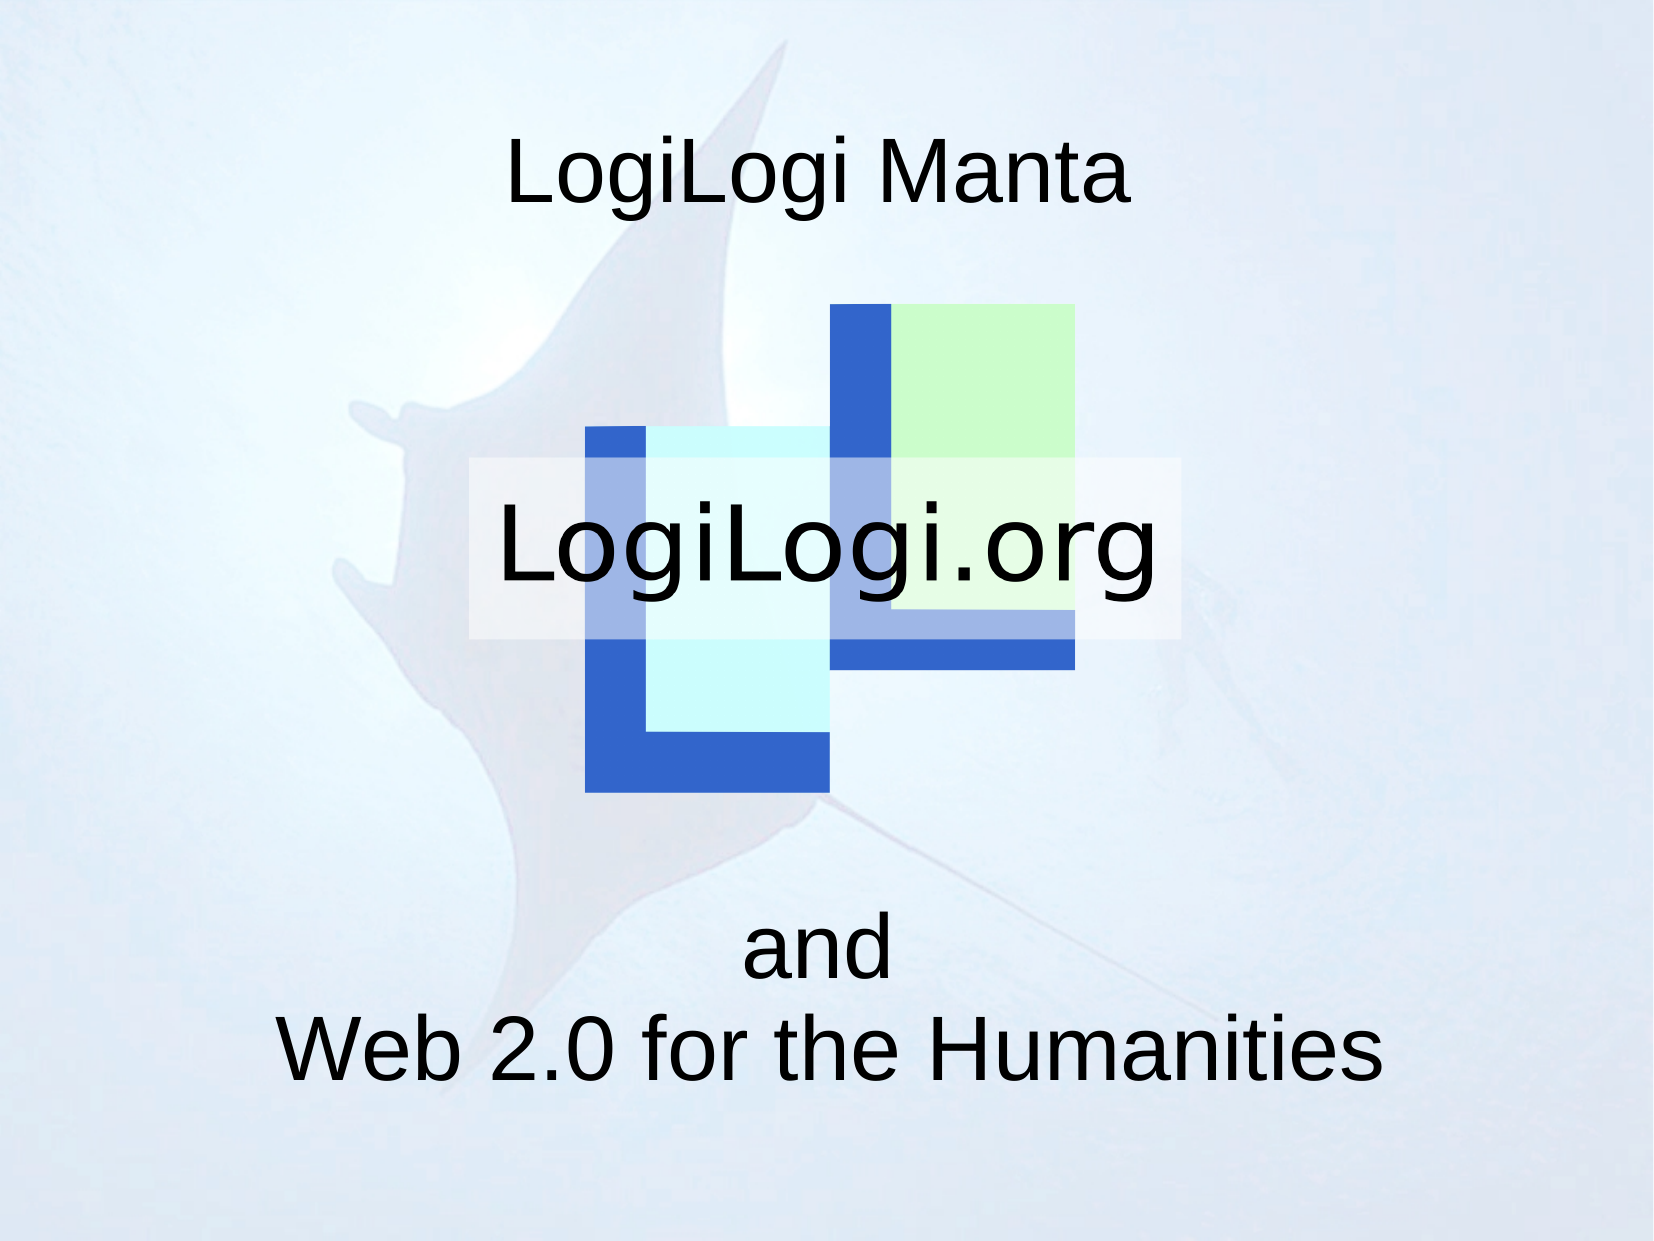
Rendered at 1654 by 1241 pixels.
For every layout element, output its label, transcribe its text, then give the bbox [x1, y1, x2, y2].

picture [0, 0, 1654, 1241]
title LogiLogi Manta [86, 74, 1576, 267]
title and Web 2.0 for the Humanities [86, 883, 1576, 1112]
